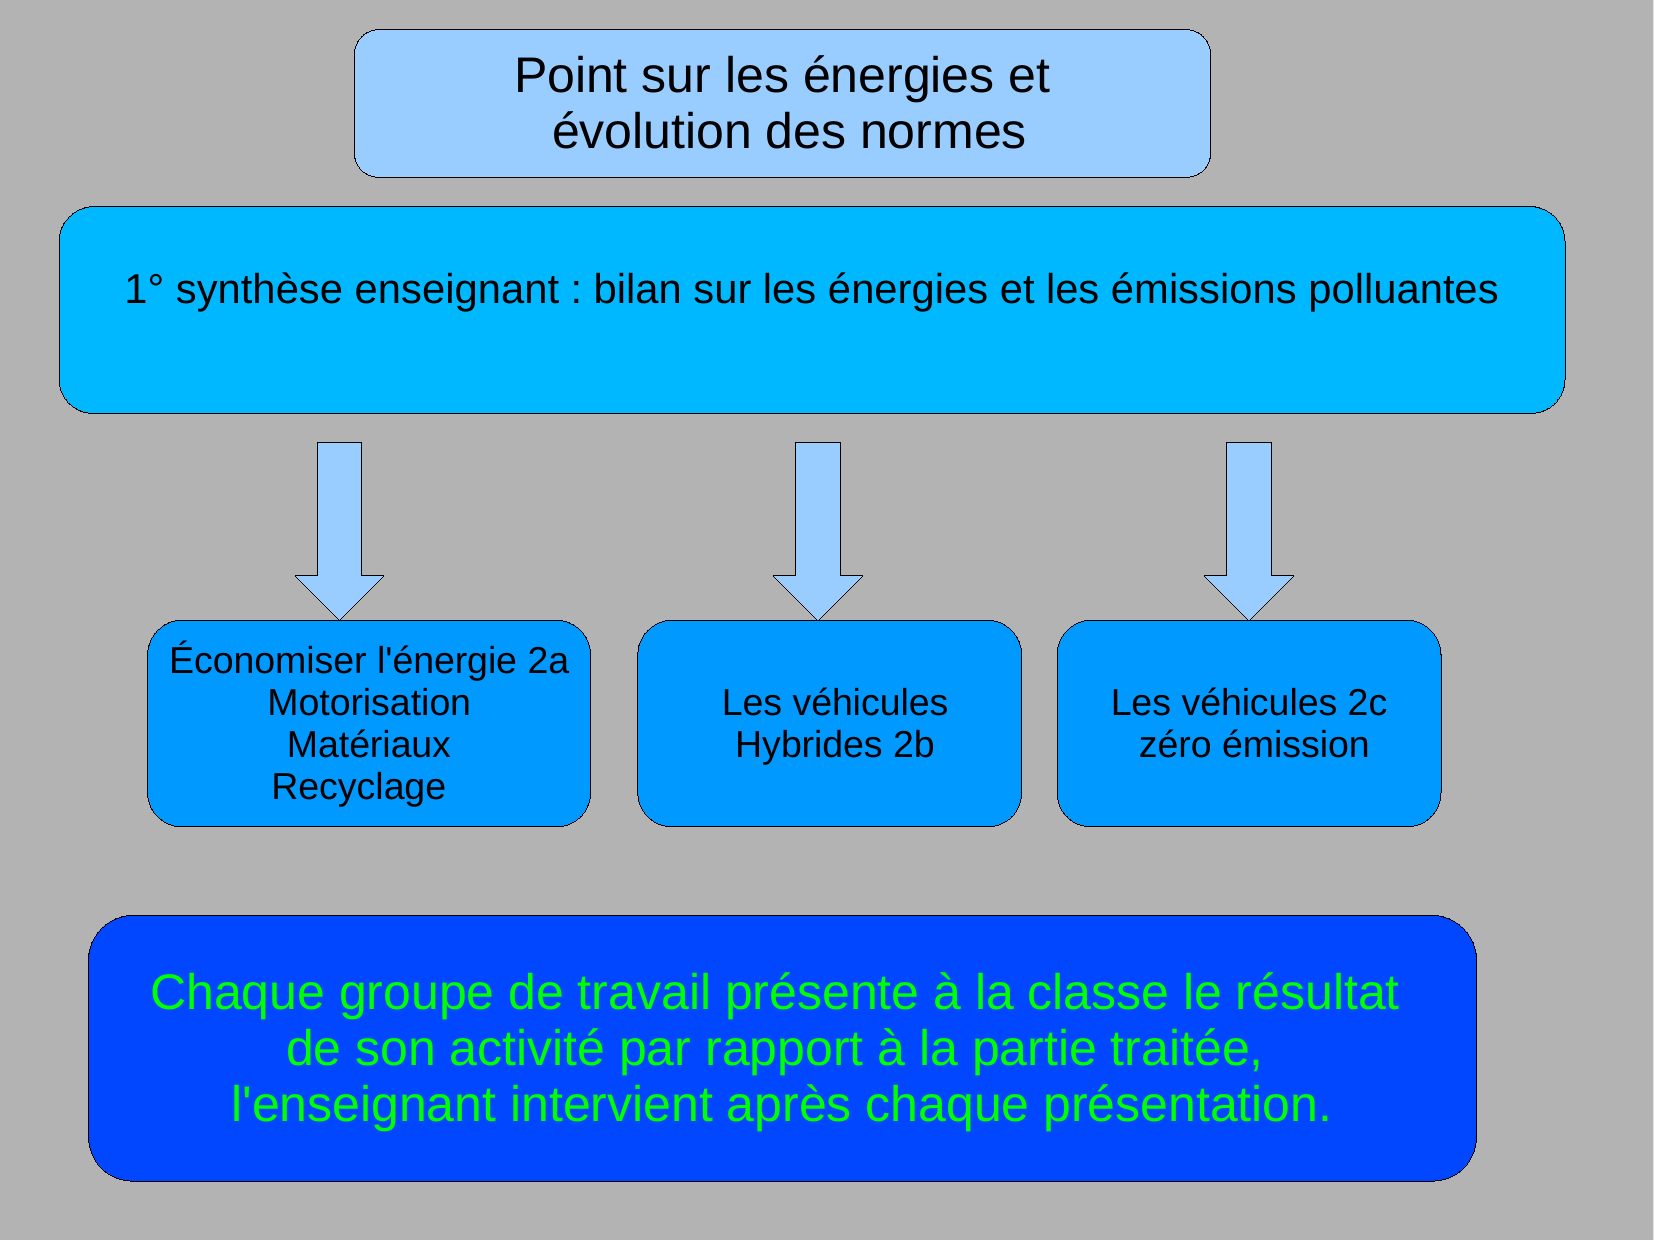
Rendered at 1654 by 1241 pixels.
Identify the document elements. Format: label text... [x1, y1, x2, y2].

text_box Les véhicules 2c zéro émission [1057, 620, 1442, 827]
text_box Économiser l'énergie 2a Motorisation Matériaux Recyclage [147, 620, 591, 827]
text_box [1204, 442, 1294, 621]
text_box Les véhicules Hybrides 2b [637, 620, 1022, 827]
text_box Chaque groupe de travail présente à la classe le résultat de son activité par rapport à la partie traitée, l'enseignant intervient après chaque présentation. [88, 915, 1477, 1182]
text_box [773, 442, 863, 621]
text_box Point sur les énergies et évolution des normes [354, 29, 1211, 178]
text_box 1° synthèse enseignant : bilan sur les énergies et les émissions polluantes [59, 206, 1566, 414]
text_box [295, 442, 384, 621]
